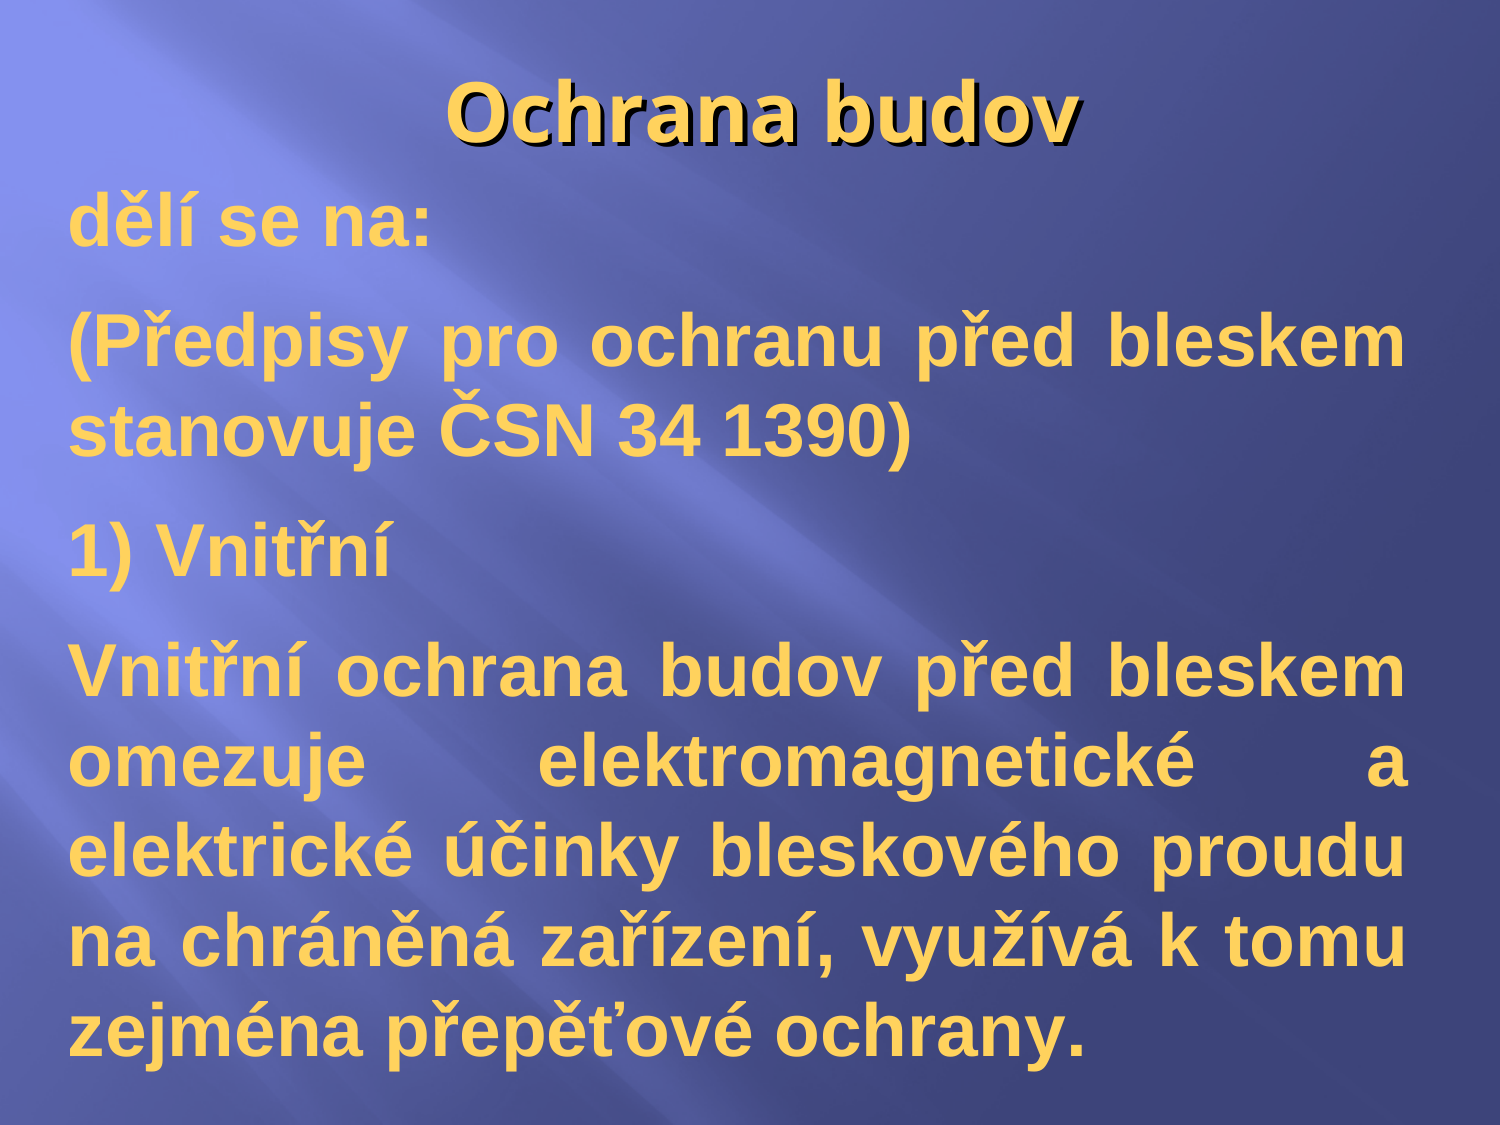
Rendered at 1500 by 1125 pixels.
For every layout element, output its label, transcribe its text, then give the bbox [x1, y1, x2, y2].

text_box dělí se na: (Předpisy pro ochranu před bleskem stanovuje ČSN 34 1390) 1) Vnitřní Vnitřní ochrana budov před bleskem omezuje elektromagnetické a elektrické účinky bleskového proudu na chráněná zařízení, využívá k tomu zejména přepěťové ochrany. [53, 172, 1424, 1071]
picture [0, 0, 1500, 1125]
title Ochrana budov [64, 45, 1459, 173]
